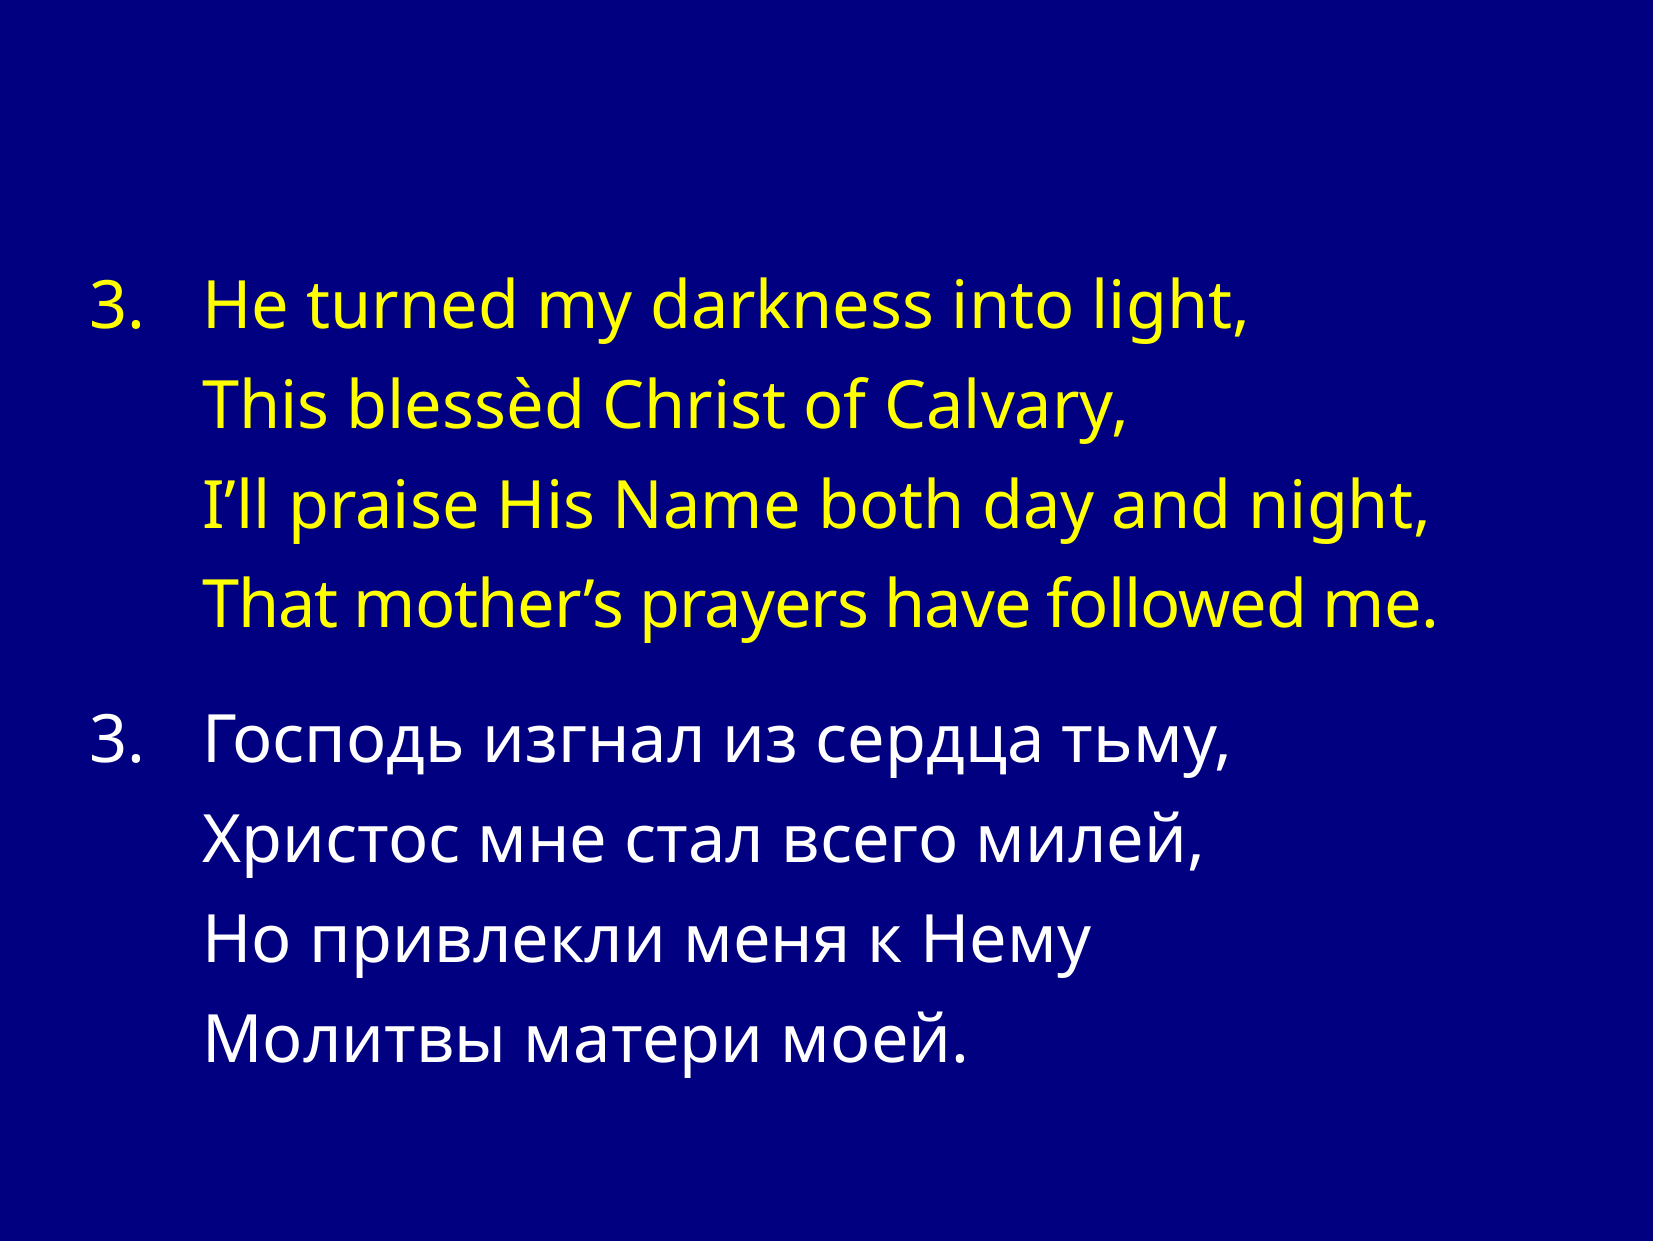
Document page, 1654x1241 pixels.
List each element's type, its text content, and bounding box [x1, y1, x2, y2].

text_box 3. Господь изгнал из сердца тьму, Христос мне стал всего милей, Но привлекли меня к Нему Молитвы матери моей. [75, 675, 1576, 1163]
text_box 3. He turned my darkness into light, This blessèd Christ of Calvary, I’ll praise His Name both day and night, That mother’s prayers have followed me. [75, 150, 1653, 638]
